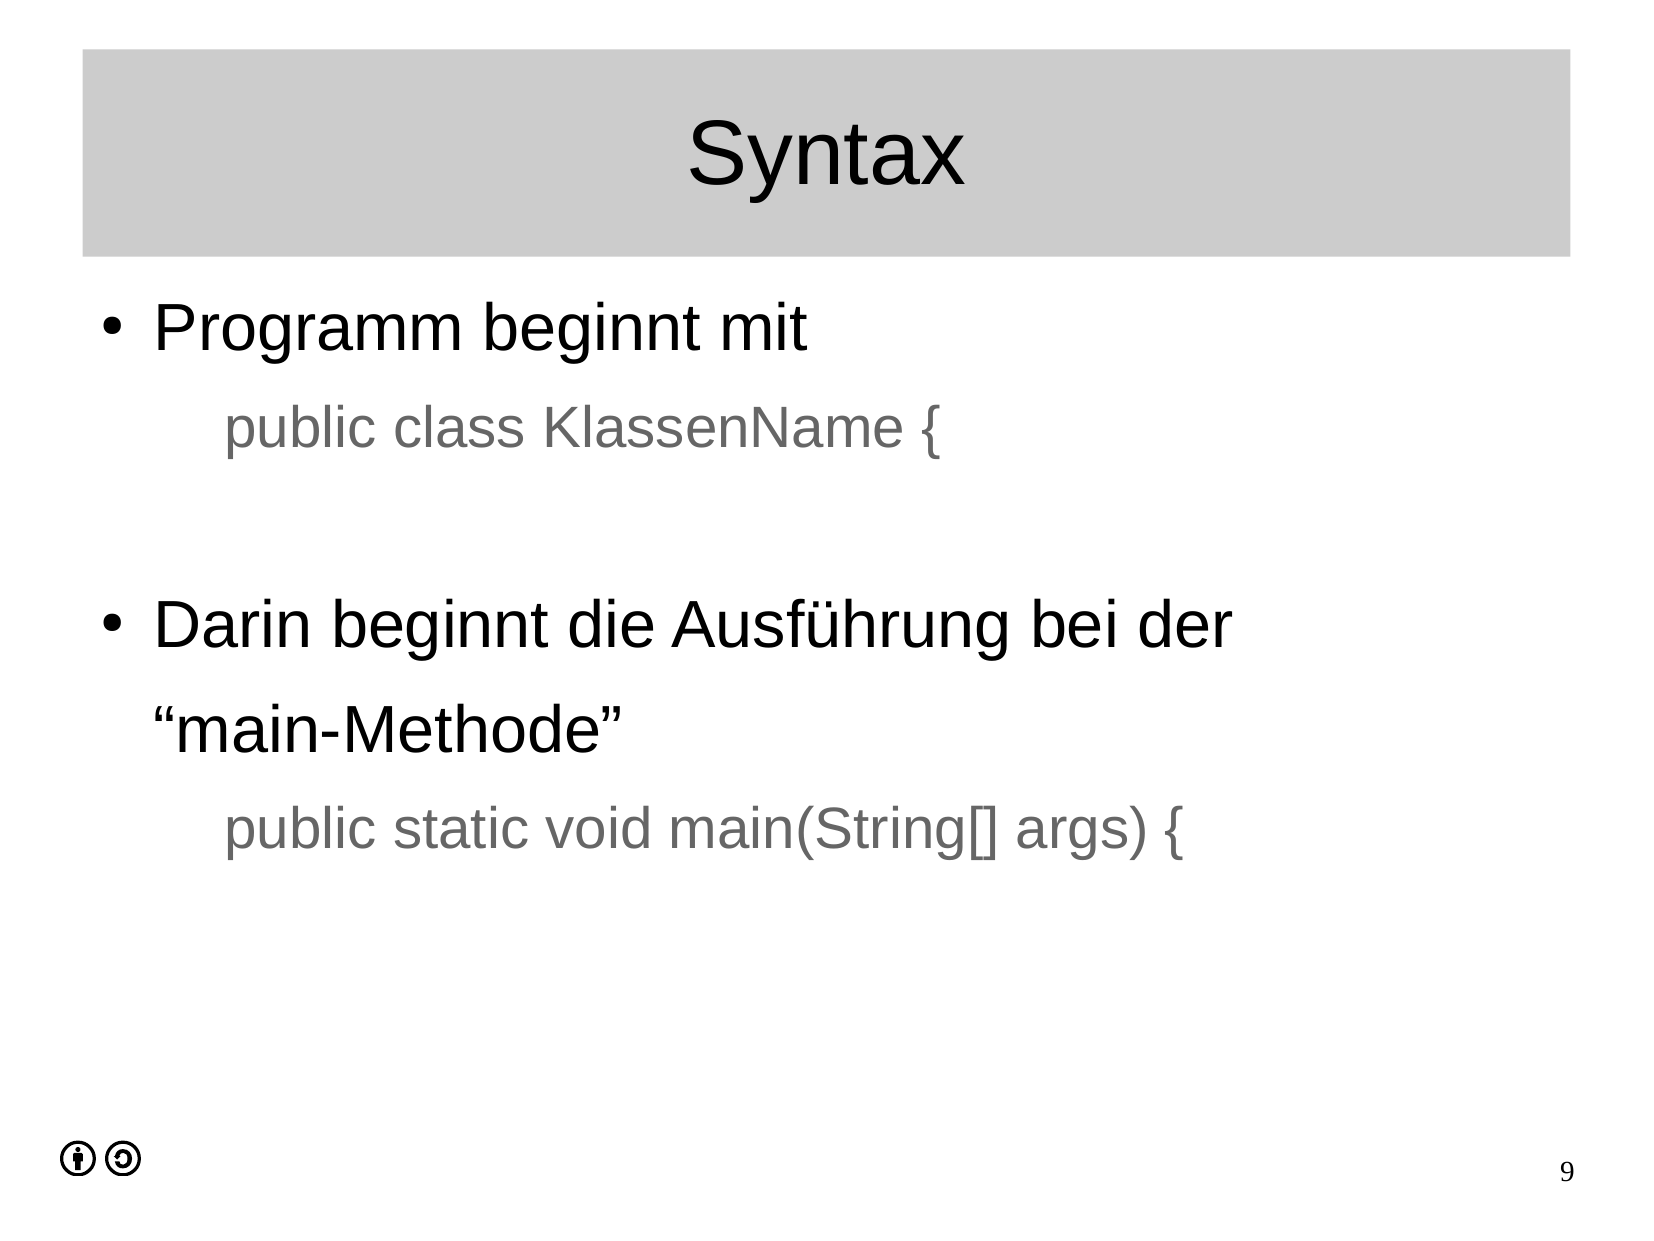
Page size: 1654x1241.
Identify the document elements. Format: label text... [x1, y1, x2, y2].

list Programm beginnt mit public class KlassenName { Darin beginnt die Ausführung bei der “main-Methode” public static void main(String[] args) { [82, 290, 1538, 1010]
title Syntax [82, 49, 1571, 257]
